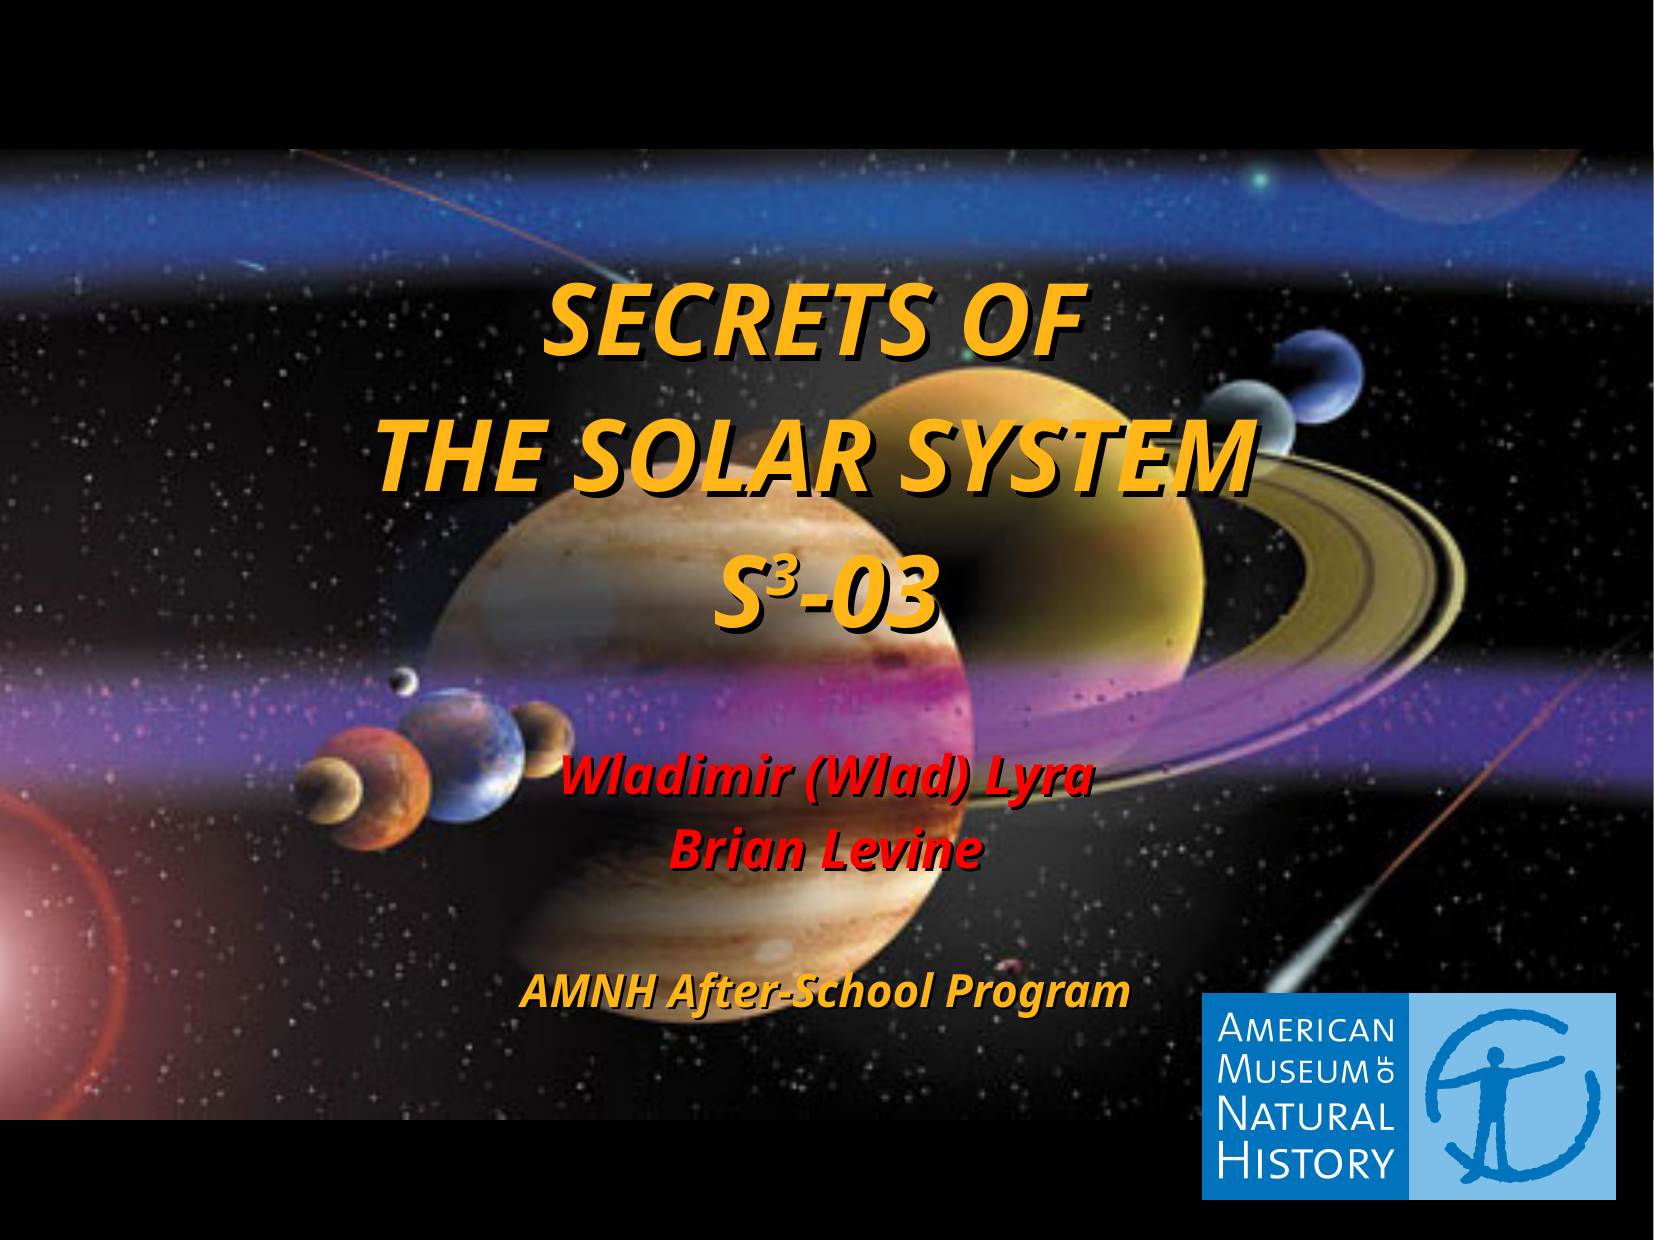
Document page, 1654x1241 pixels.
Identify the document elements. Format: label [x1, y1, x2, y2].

picture [0, 149, 1654, 1201]
